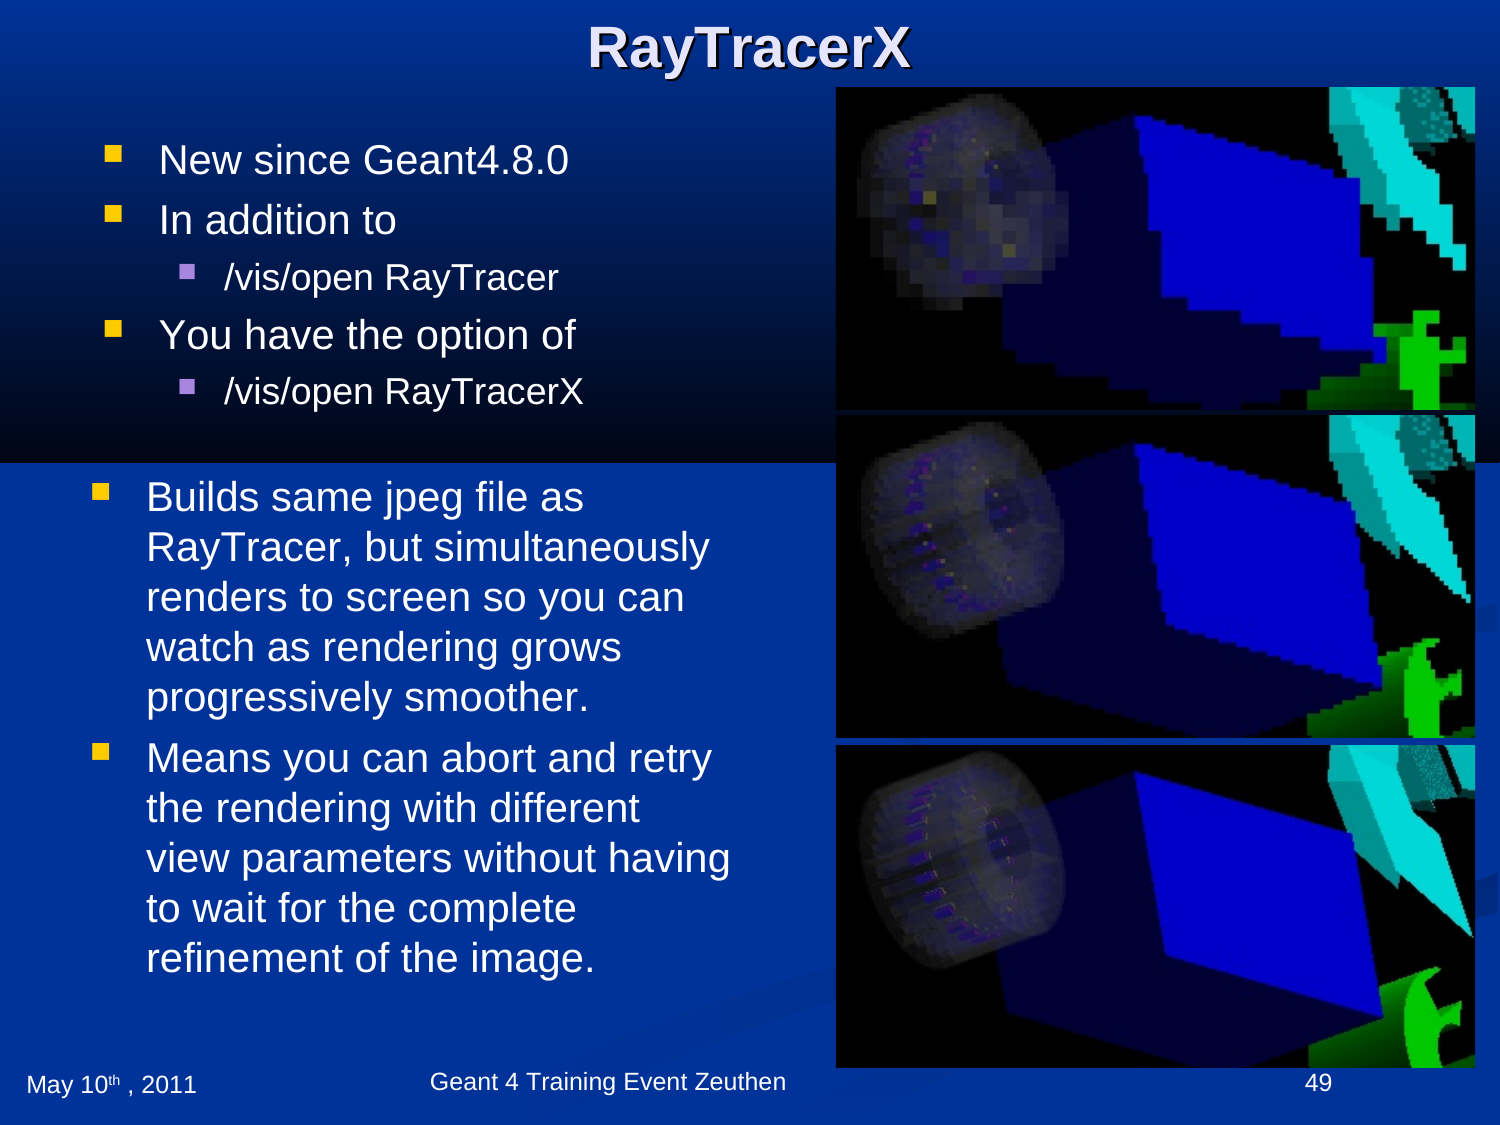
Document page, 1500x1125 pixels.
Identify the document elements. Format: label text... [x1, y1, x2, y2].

picture [835, 415, 1476, 738]
picture [835, 745, 1476, 1068]
title RayTracerX [75, 0, 1426, 88]
picture [835, 87, 1476, 410]
text_box New since Geant4.8.0 In addition to /vis/open RayTracer You have the option of /vis/open RayTracerX [87, 125, 1048, 420]
text_box Builds same jpeg file as RayTracer, but simultaneously renders to screen so you can watch as rendering grows progressively smoother. Means you can abort and retry the rendering with different view parameters without having to wait for the complete refinement of the image. [75, 462, 751, 989]
